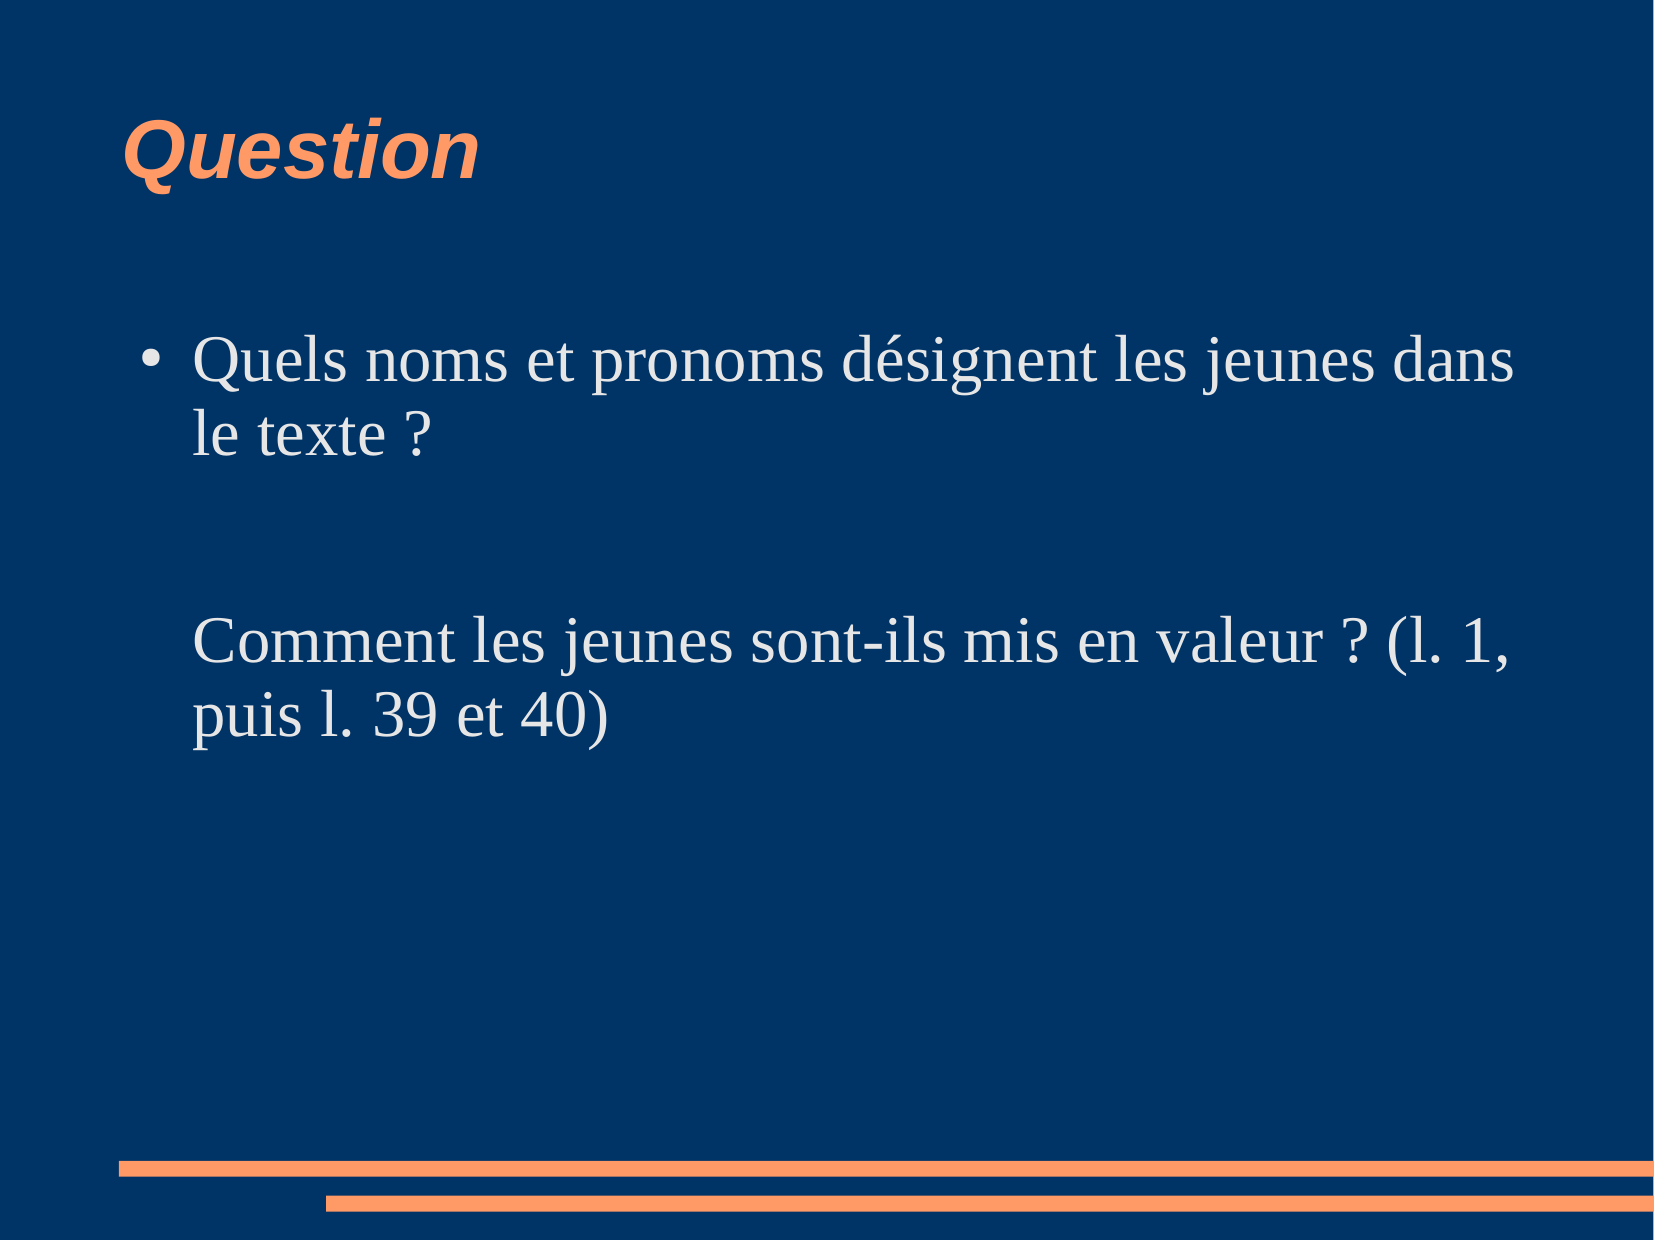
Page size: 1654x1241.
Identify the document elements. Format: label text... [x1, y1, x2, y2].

list Quels noms et pronoms désignent les jeunes dans le texte ? Comment les jeunes sont-ils mis en valeur ? (l. 1, puis l. 39 et 40) [121, 322, 1561, 1118]
title Question [121, 53, 1534, 246]
